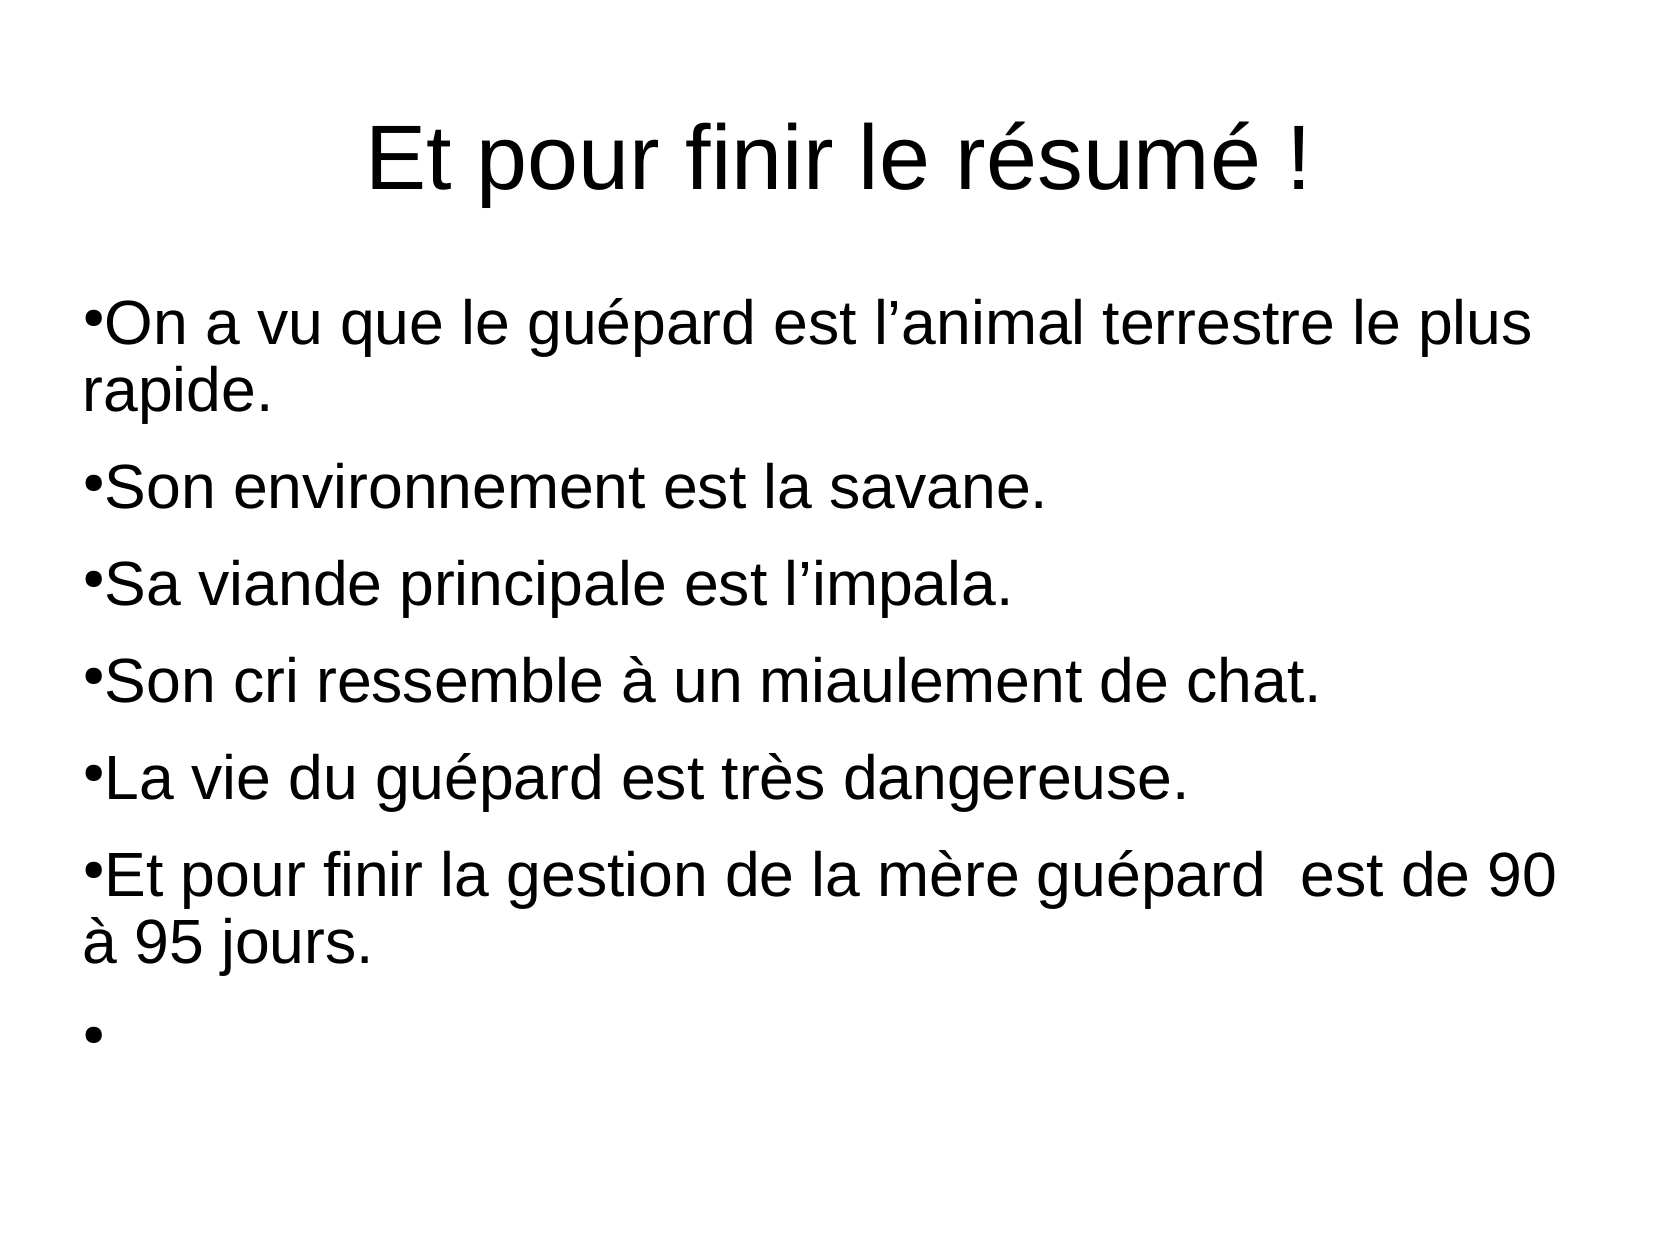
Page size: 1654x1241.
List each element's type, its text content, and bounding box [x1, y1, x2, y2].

list On a vu que le guépard est l’animal terrestre le plus rapide. Son environnement est la savane. Sa viande principale est l’impala. Son cri ressemble à un miaulement de chat. La vie du guépard est très dangereuse. Et pour finir la gestion de la mère guépard est de 90 à 95 jours. [82, 290, 1571, 1010]
title Et pour finir le résumé ! [82, 49, 1571, 257]
